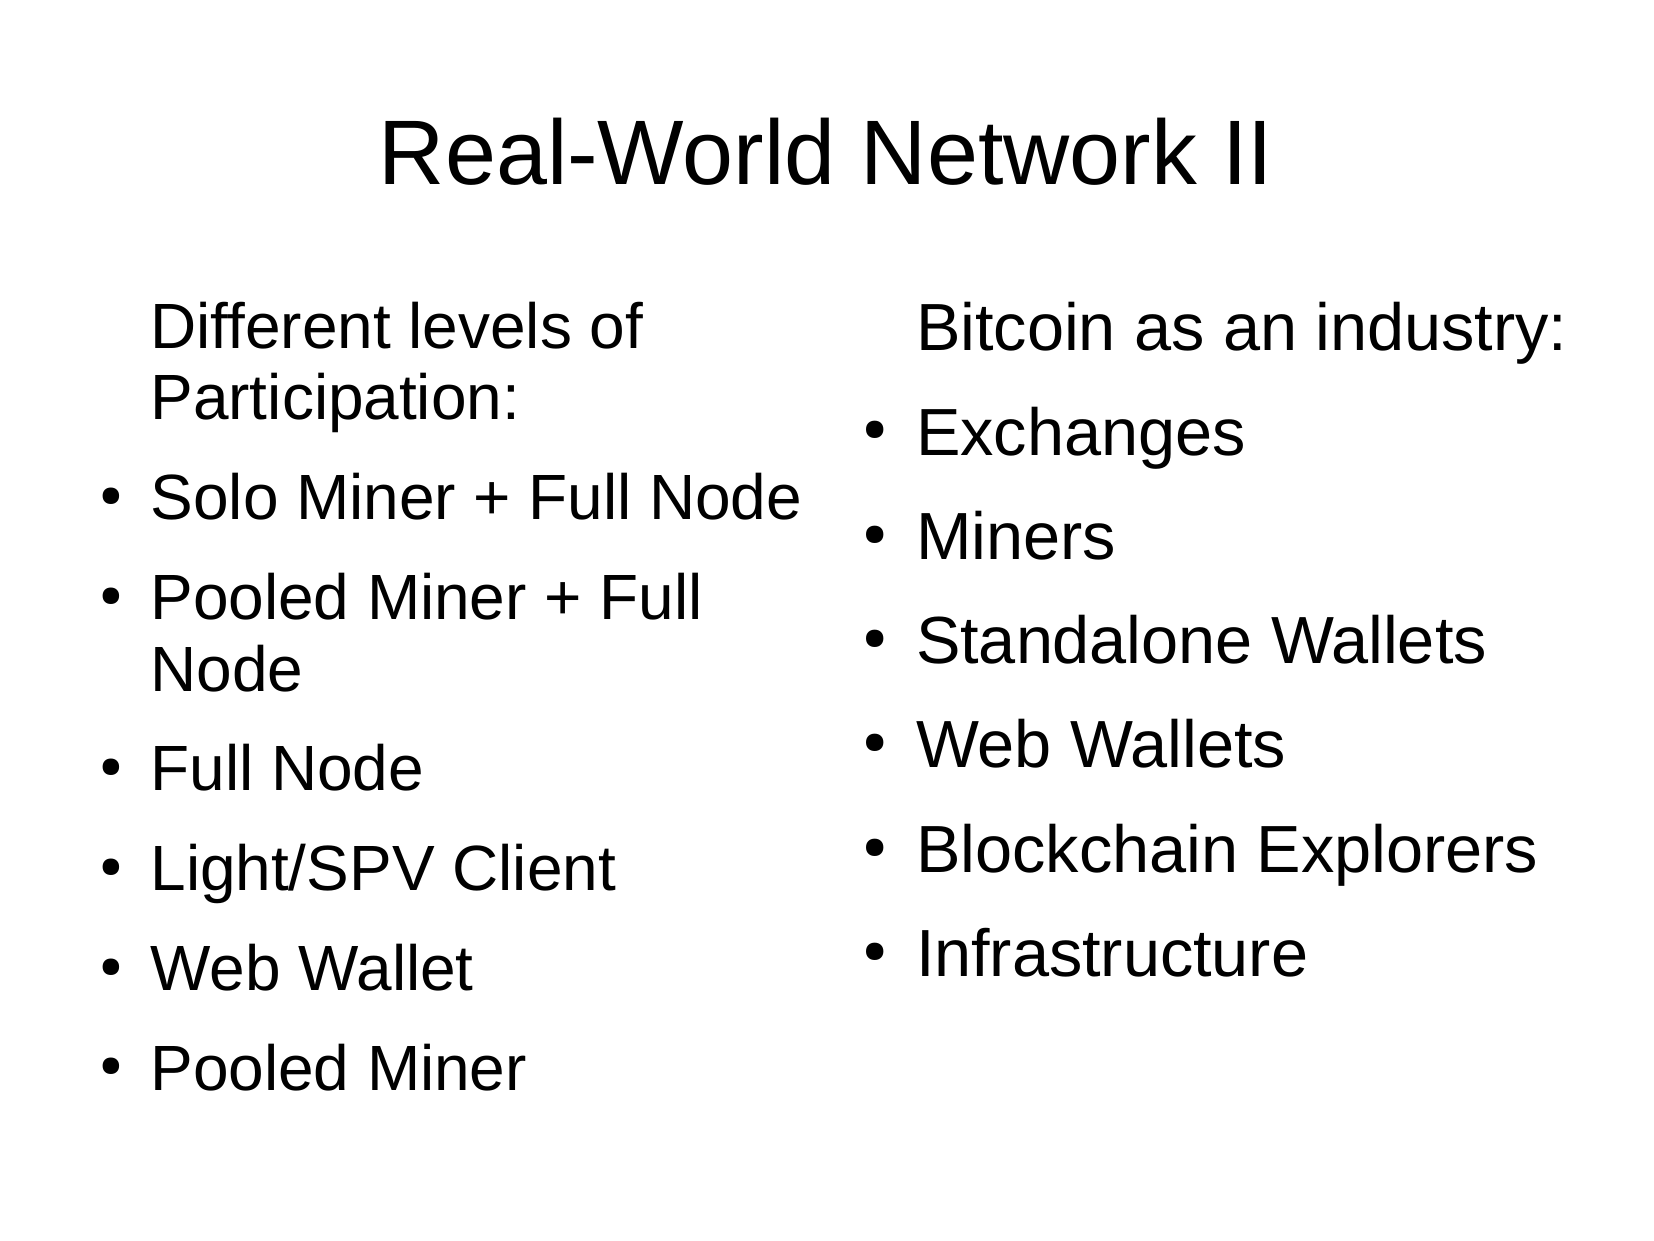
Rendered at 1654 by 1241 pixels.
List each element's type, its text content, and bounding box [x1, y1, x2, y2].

title Real-World Network II [82, 49, 1571, 257]
list Different levels of Participation: Solo Miner + Full Node Pooled Miner + Full Node Full Node Light/SPV Client Web Wallet Pooled Miner [82, 290, 809, 1171]
list Bitcoin as an industry: Exchanges Miners Standalone Wallets Web Wallets Blockchain Explorers Infrastructure [845, 290, 1572, 1156]
